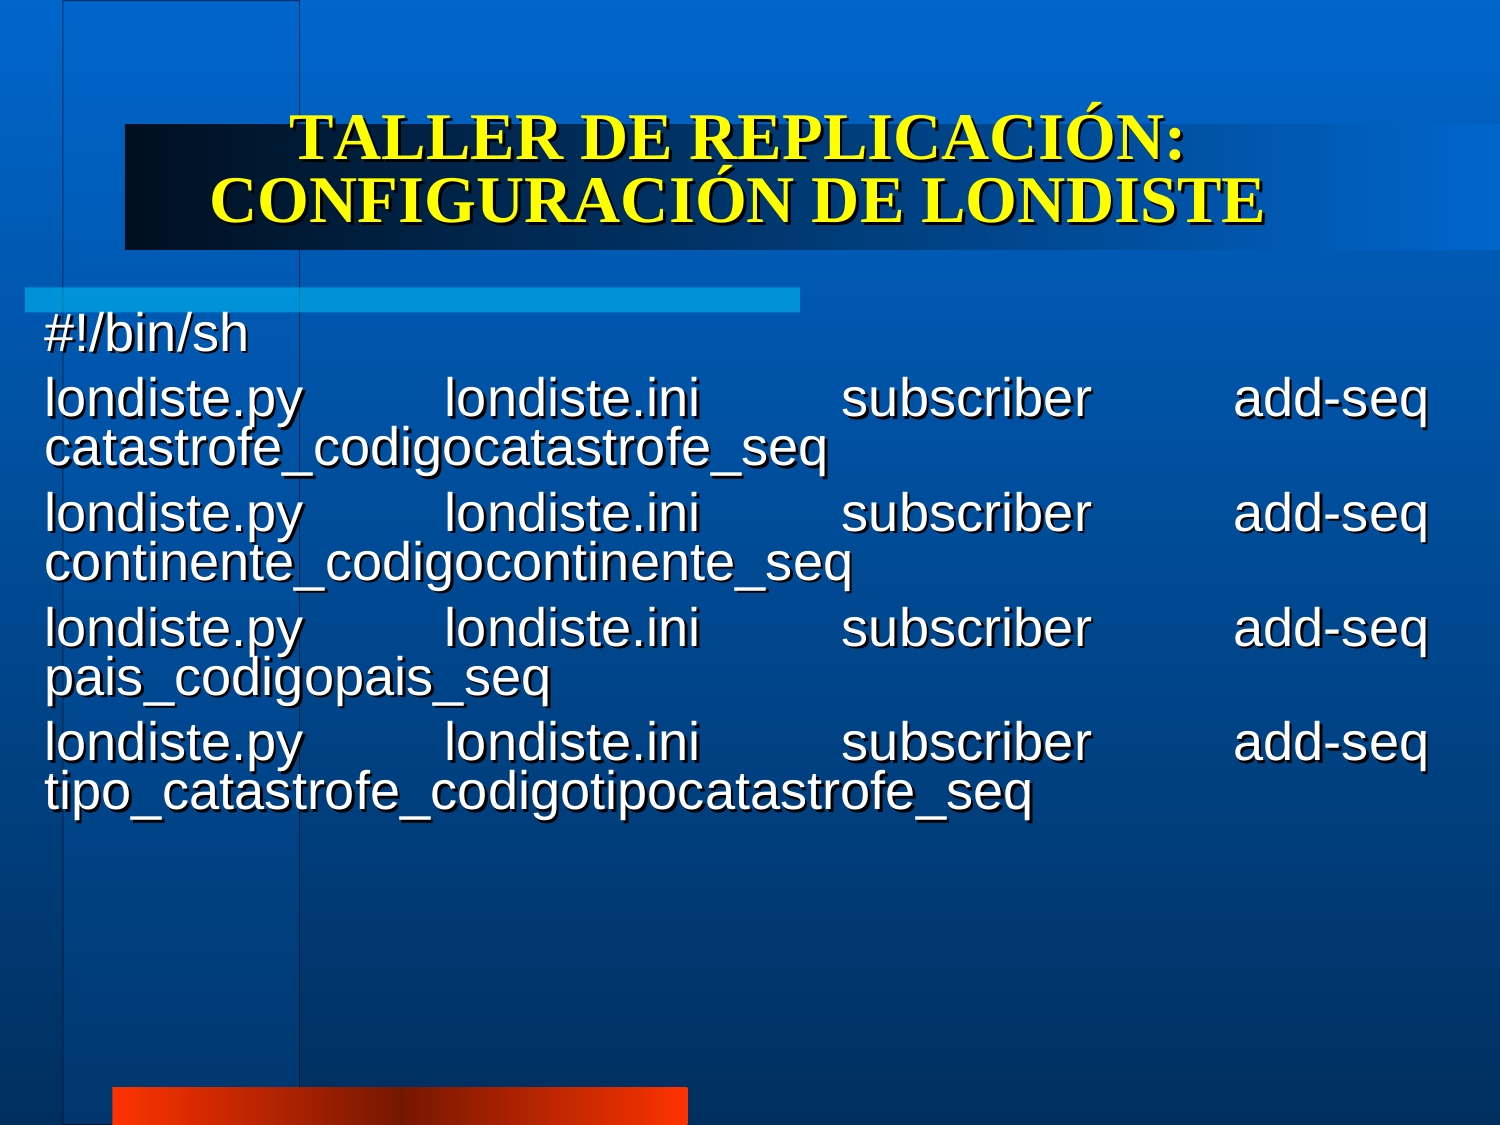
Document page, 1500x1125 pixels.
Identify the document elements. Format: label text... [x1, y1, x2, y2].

title TALLER DE REPLICACIÓN: CONFIGURACIÓN DE LONDISTE [29, 78, 1447, 266]
list #!/bin/sh londiste.py londiste.ini subscriber add-seq catastrofe_codigocatastrofe_seq londiste.py londiste.ini subscriber add-seq continente_codigocontinente_seq londiste.py londiste.ini subscriber add-seq pais_codigopais_seq londiste.py londiste.ini subscriber add-seq tipo_catastrofe_codigotipocatastrofe_seq [29, 304, 1447, 1101]
